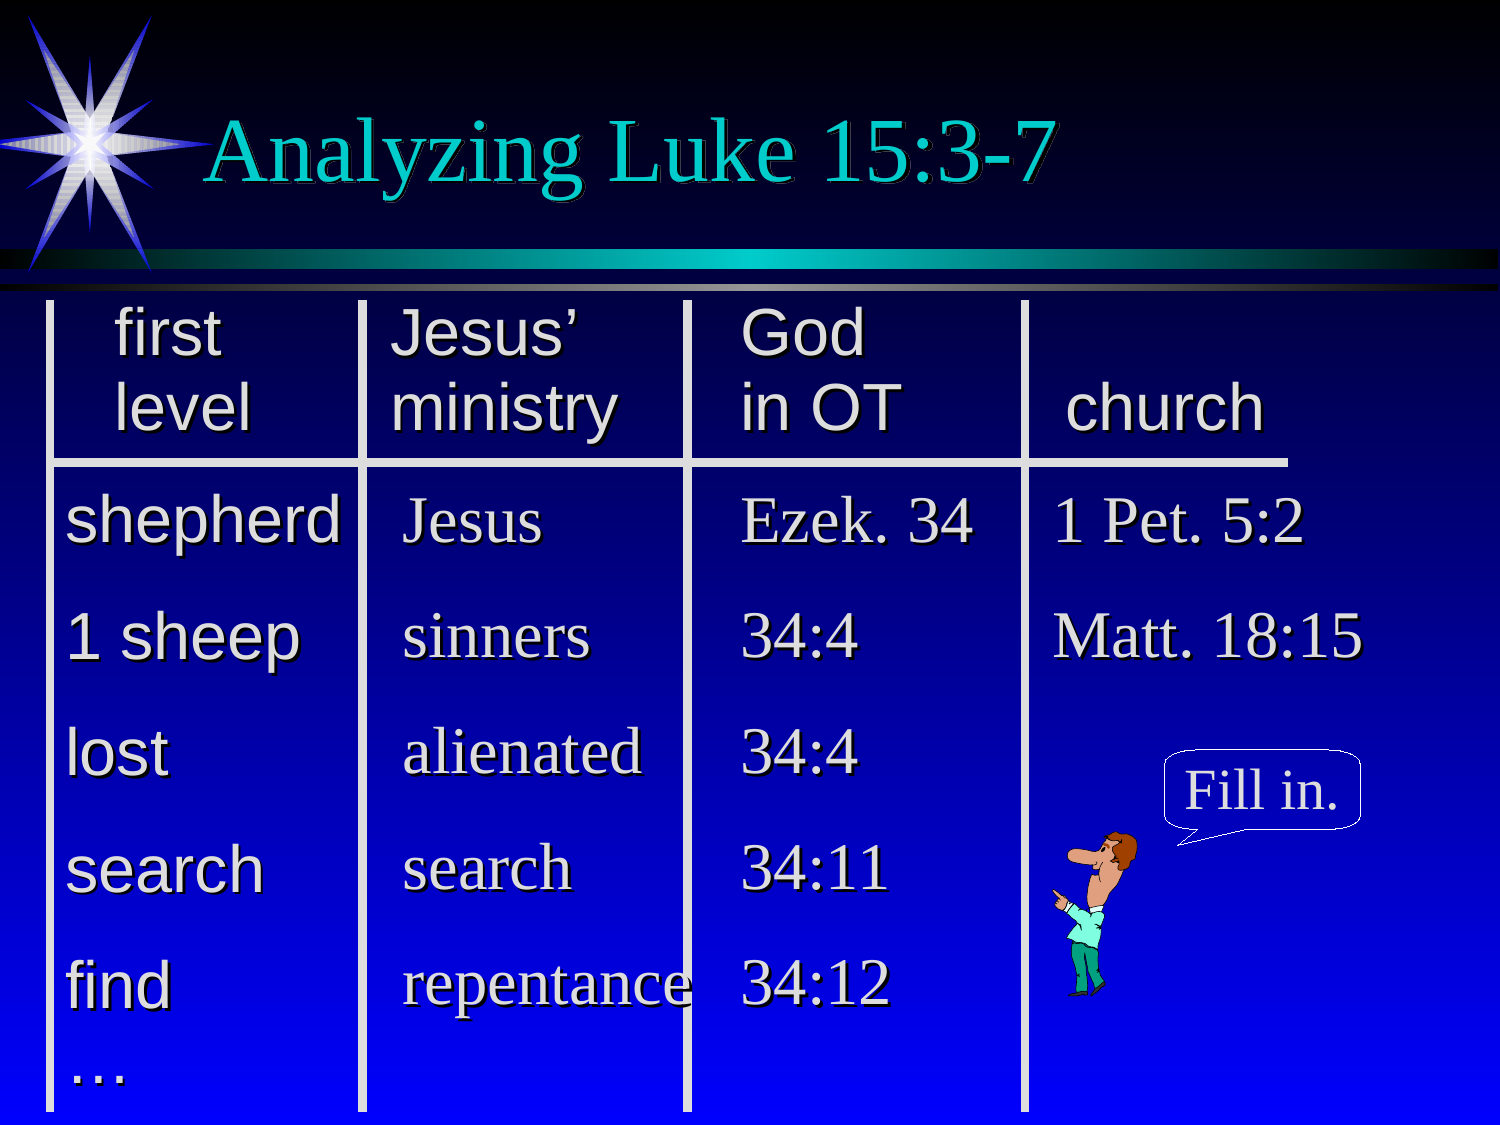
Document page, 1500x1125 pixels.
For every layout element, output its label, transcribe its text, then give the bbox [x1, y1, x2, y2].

text_box church [1050, 362, 1351, 453]
title Analyzing Luke 15:3-7 [187, 56, 1463, 244]
text_box Ezek. 34 34:4 34:4 34:11 34:12 [725, 474, 1000, 1027]
text_box Jesus’ ministry [374, 287, 638, 453]
text_box Fill in. [1164, 749, 1361, 846]
chart [1051, 831, 1138, 997]
text_box first level [99, 287, 313, 453]
text_box 1 Pet. 5:2 Matt. 18:15 [1037, 474, 1438, 796]
text_box God in OT [725, 287, 951, 453]
text_box shepherd 1 sheep lost search find … [49, 474, 388, 1106]
text_box Jesus sinners alienated search repentance [387, 474, 725, 1027]
